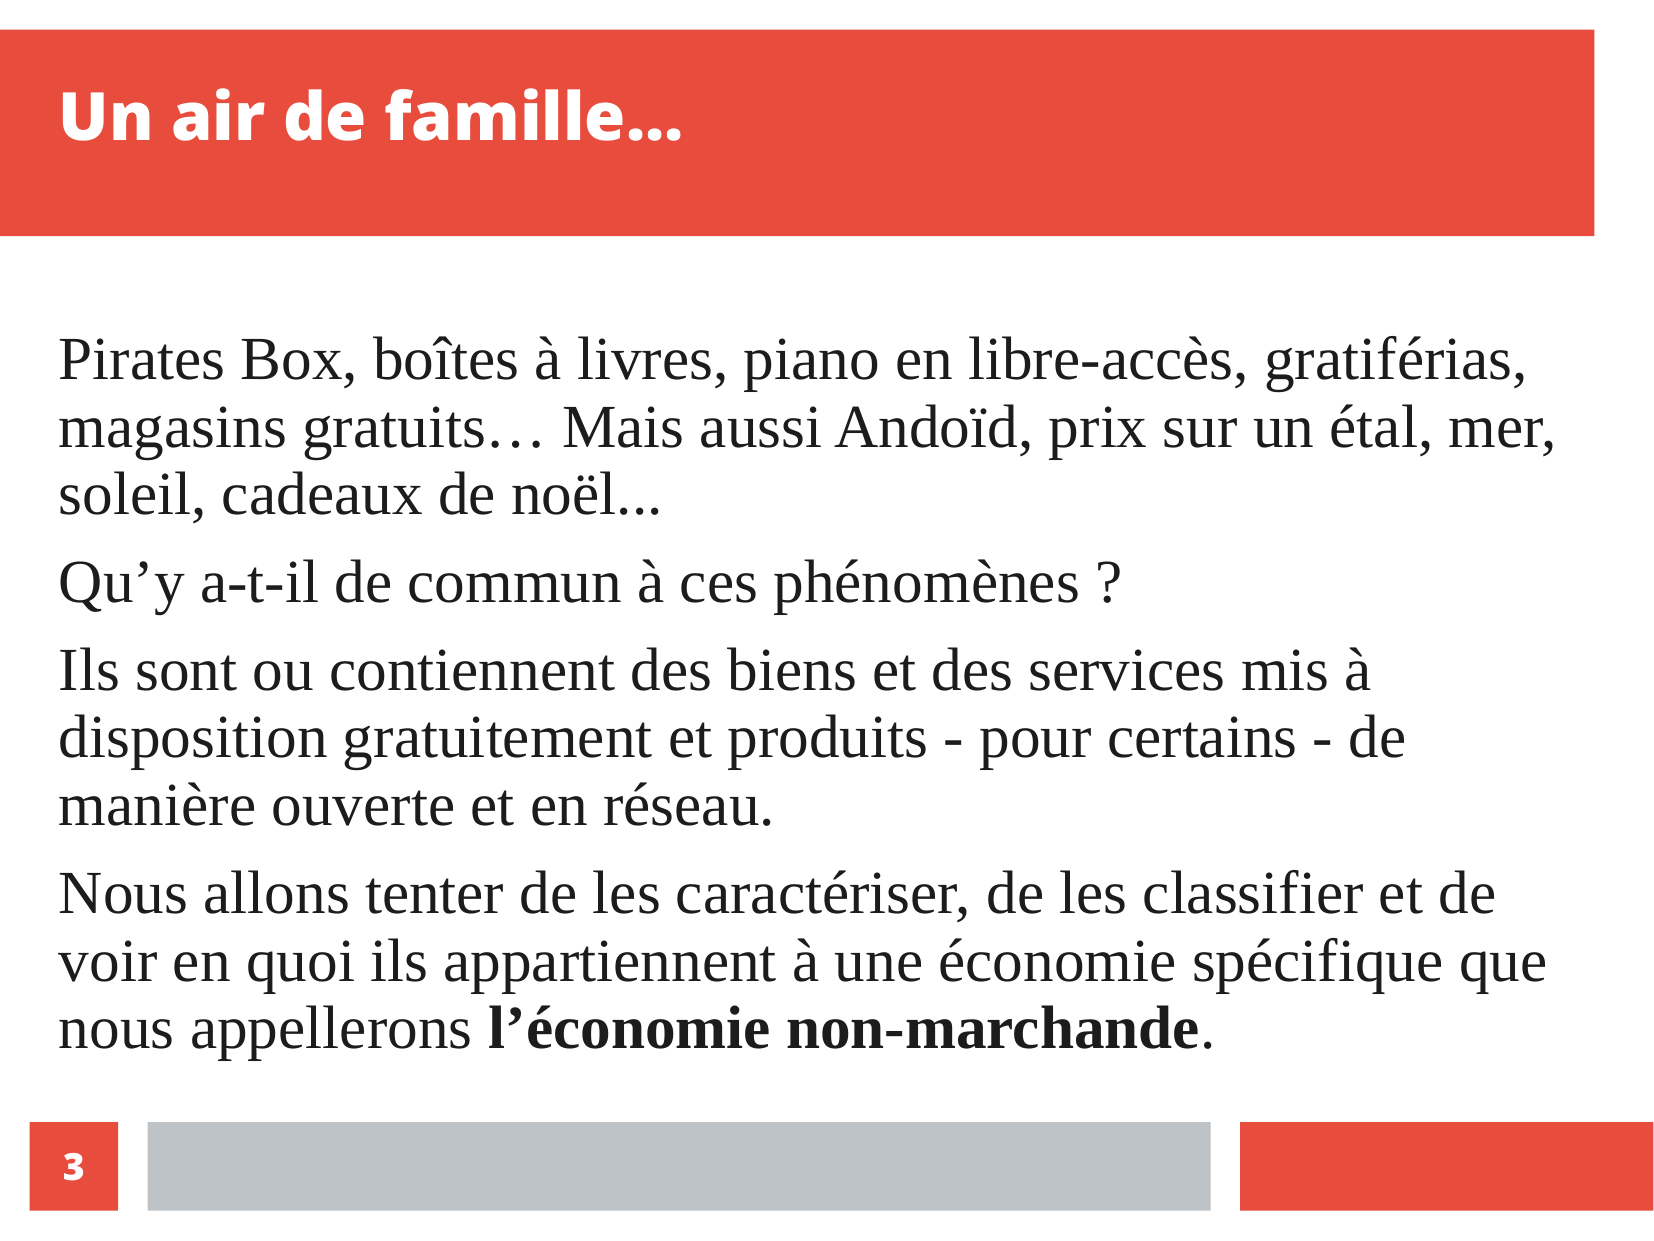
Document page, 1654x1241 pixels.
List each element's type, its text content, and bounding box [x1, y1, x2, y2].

list Pirates Box, boîtes à livres, piano en libre-accès, gratiférias, magasins gratuits… Mais aussi Andoïd, prix sur un étal, mer, soleil, cadeaux de noël... Qu’y a-t-il de commun à ces phénomènes ? Ils sont ou contiennent des biens et des services mis à disposition gratuitement et produits - pour certains - de manière ouverte et en réseau. Nous allons tenter de les caractériser, de les classifier et de voir en quoi ils appartiennent à une économie spécifique que nous appellerons l’économie non-marchande. [59, 324, 1595, 1075]
title Un air de famille... [59, 59, 1595, 160]
